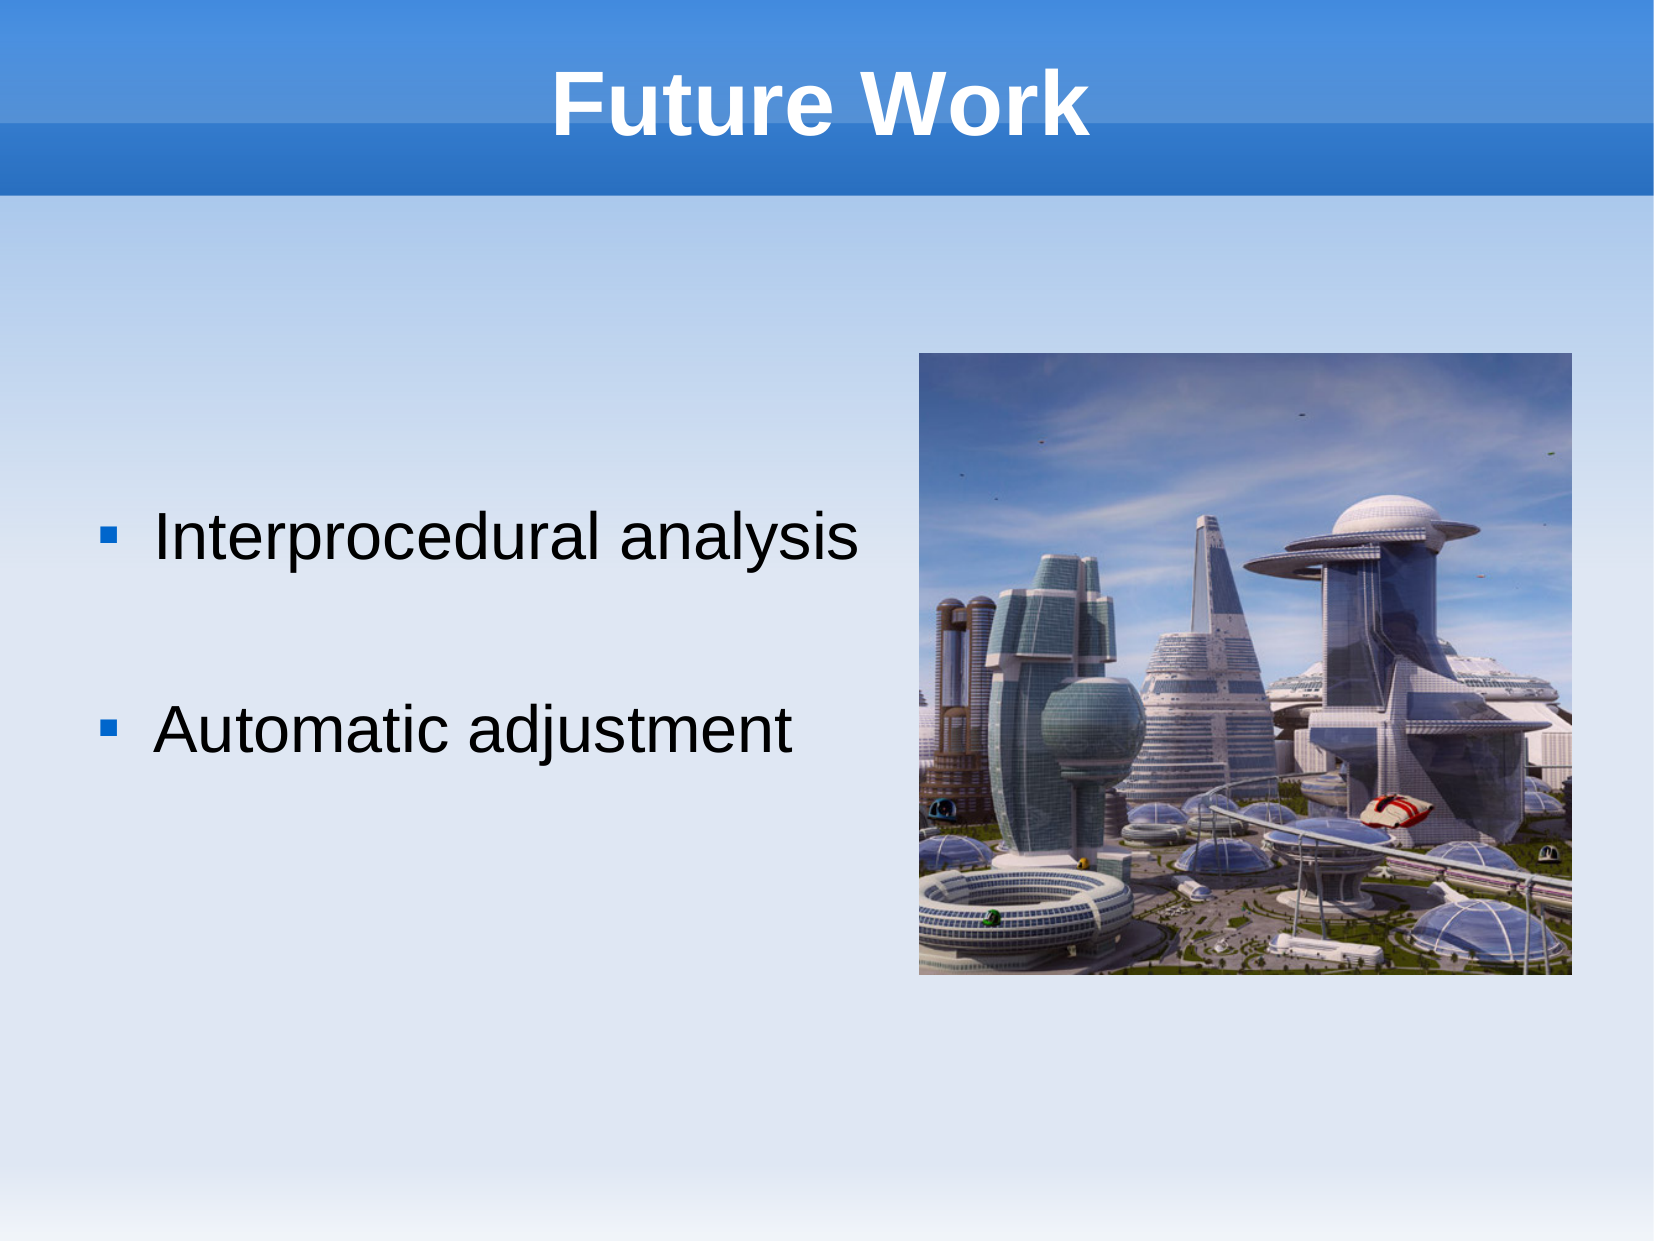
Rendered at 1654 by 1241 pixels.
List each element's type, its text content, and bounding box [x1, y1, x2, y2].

title Future Work [76, 0, 1565, 208]
list Interprocedural analysis Automatic adjustment [82, 290, 886, 1109]
picture [0, 0, 1654, 1241]
